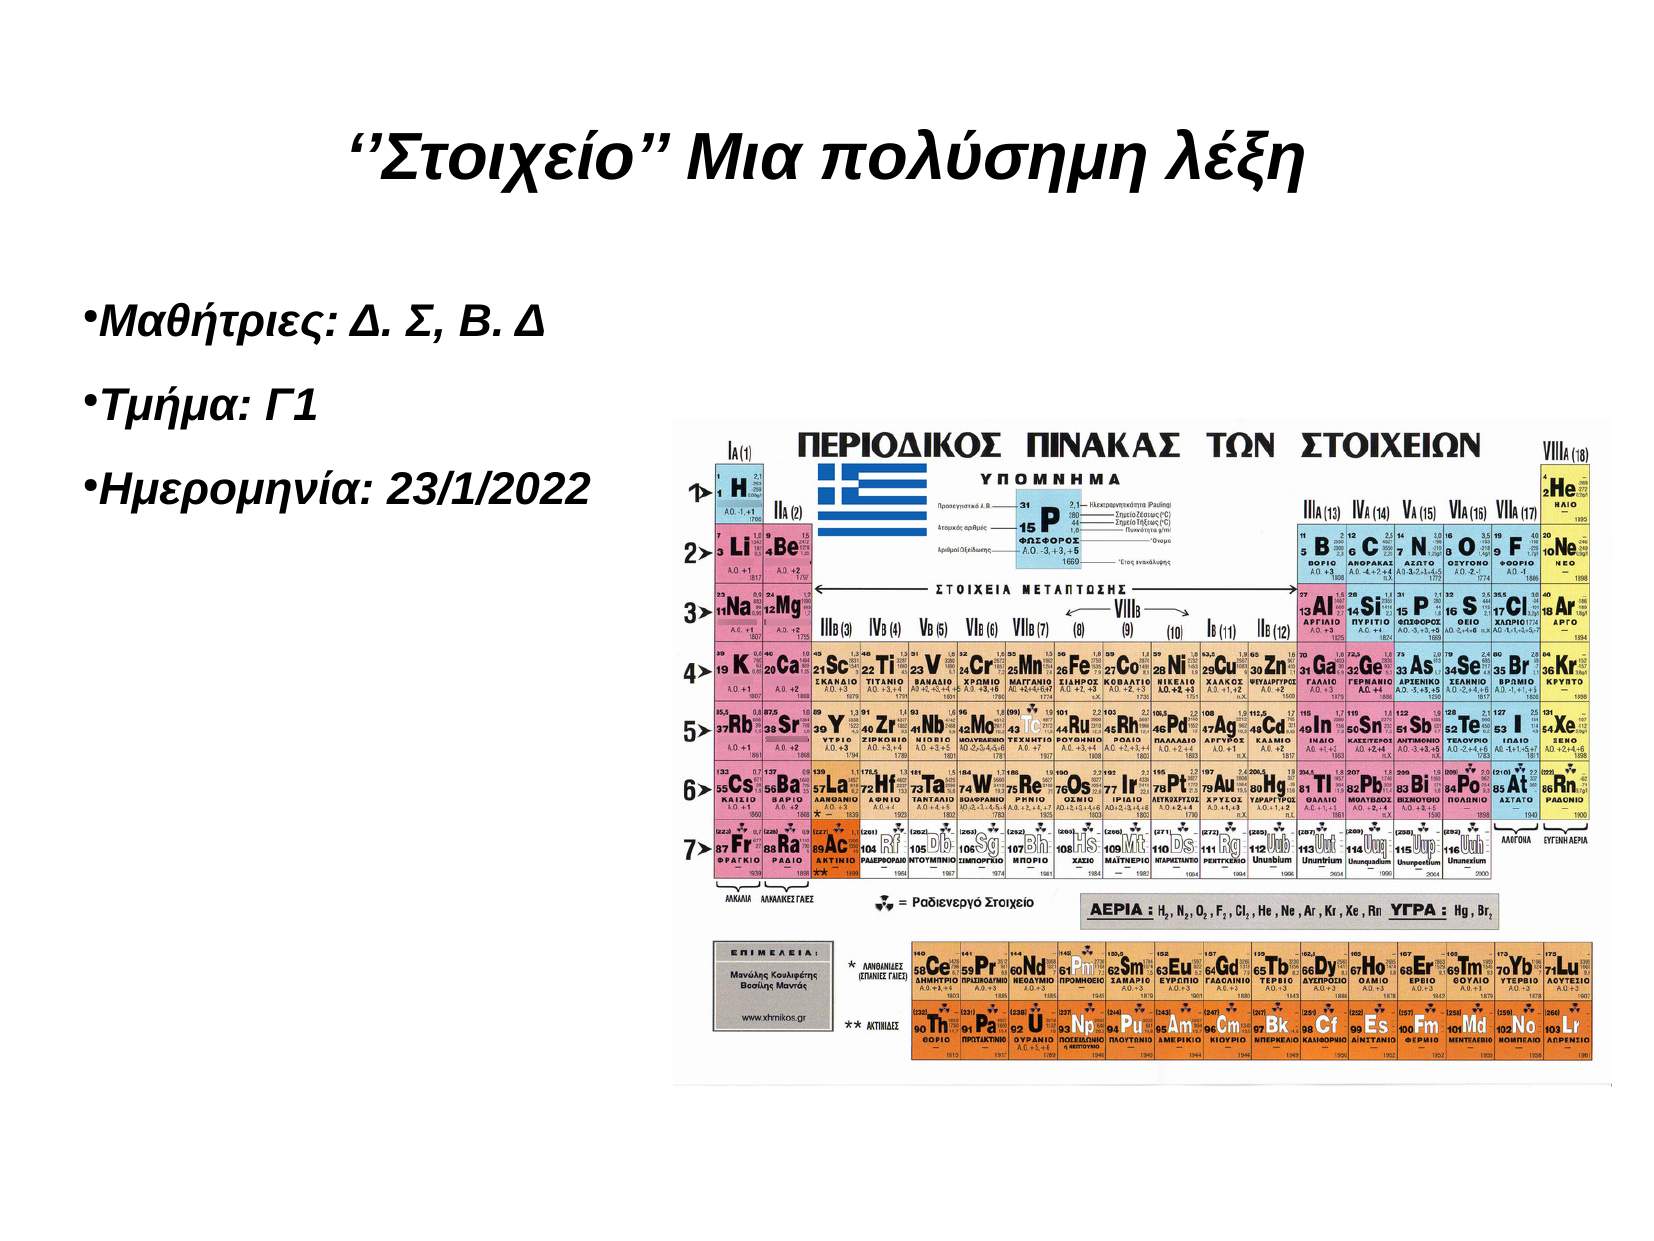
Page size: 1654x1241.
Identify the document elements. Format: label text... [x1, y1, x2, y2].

title ‘’Στοιχείο’’ Μια πολύσημη λέξη [82, 49, 1571, 257]
picture [673, 418, 1612, 1087]
list Μαθήτριες: Δ. Σ, Β. Δ Τμήμα: Γ1 Ημερομηνία: 23/1/2022 [82, 290, 1571, 1010]
